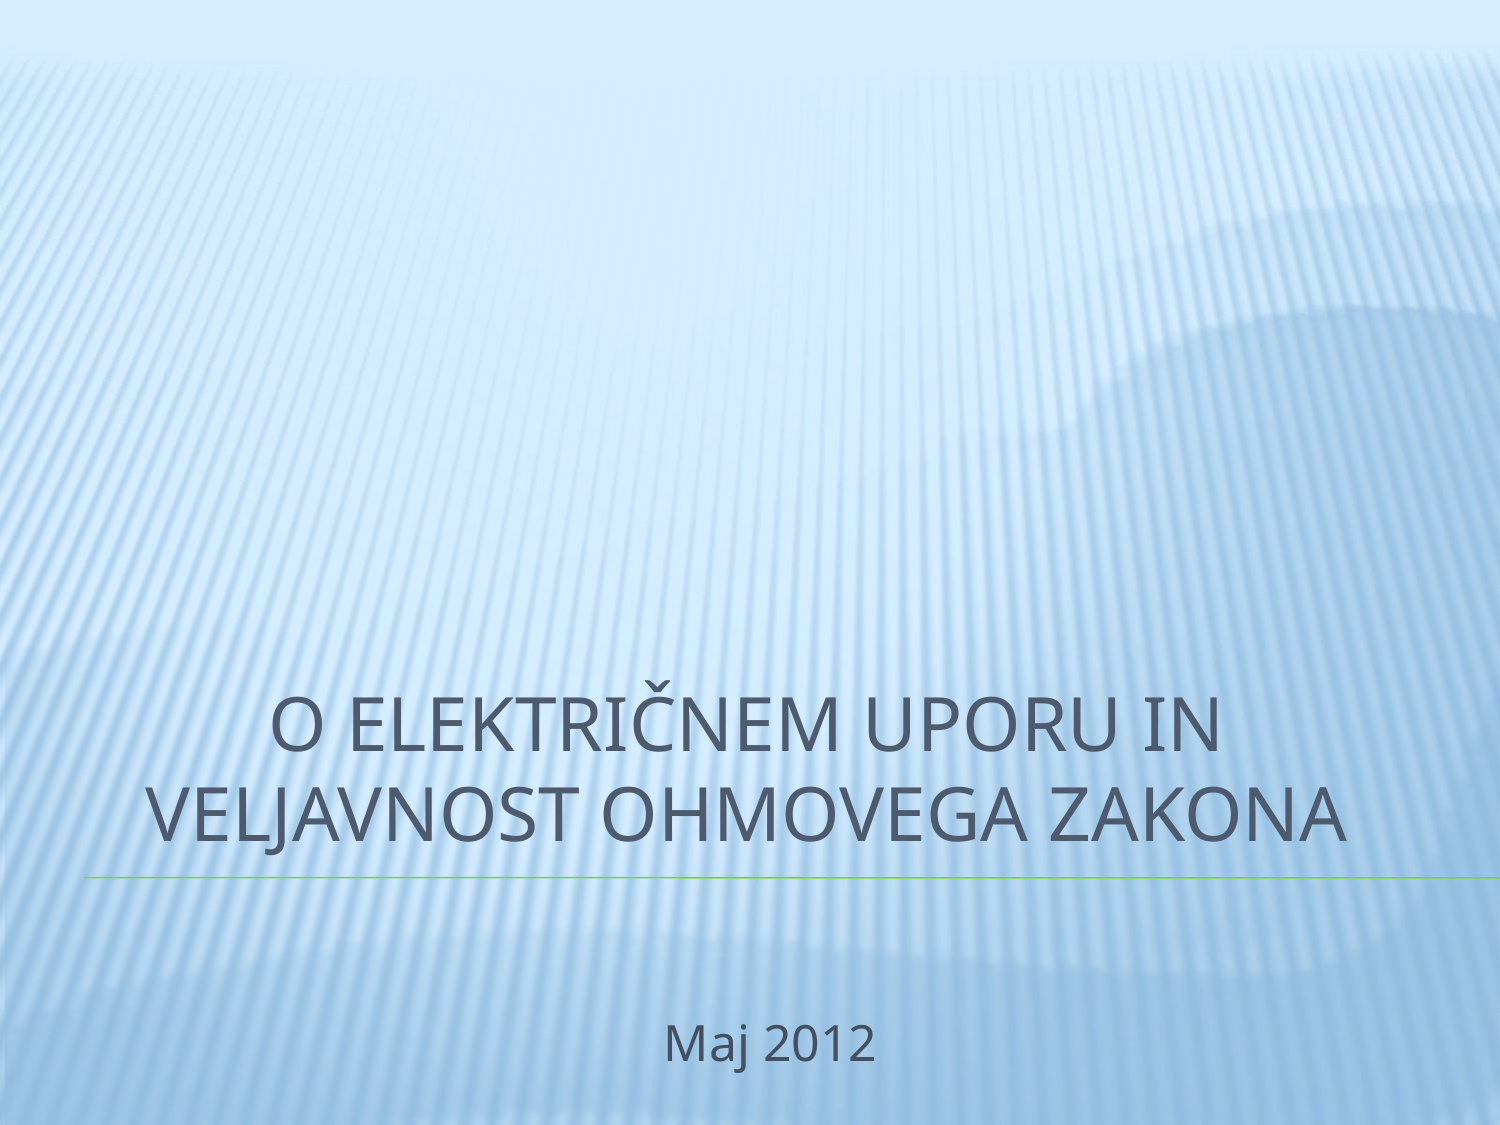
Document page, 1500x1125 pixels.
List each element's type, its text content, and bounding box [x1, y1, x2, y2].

title O ELEKTRIČNEM UPORU IN VELJAVNOST OHMOVEGA ZAKONA [53, 668, 1441, 870]
picture [0, 0, 1500, 1125]
subtitle Maj 2012 [76, 928, 1465, 1079]
